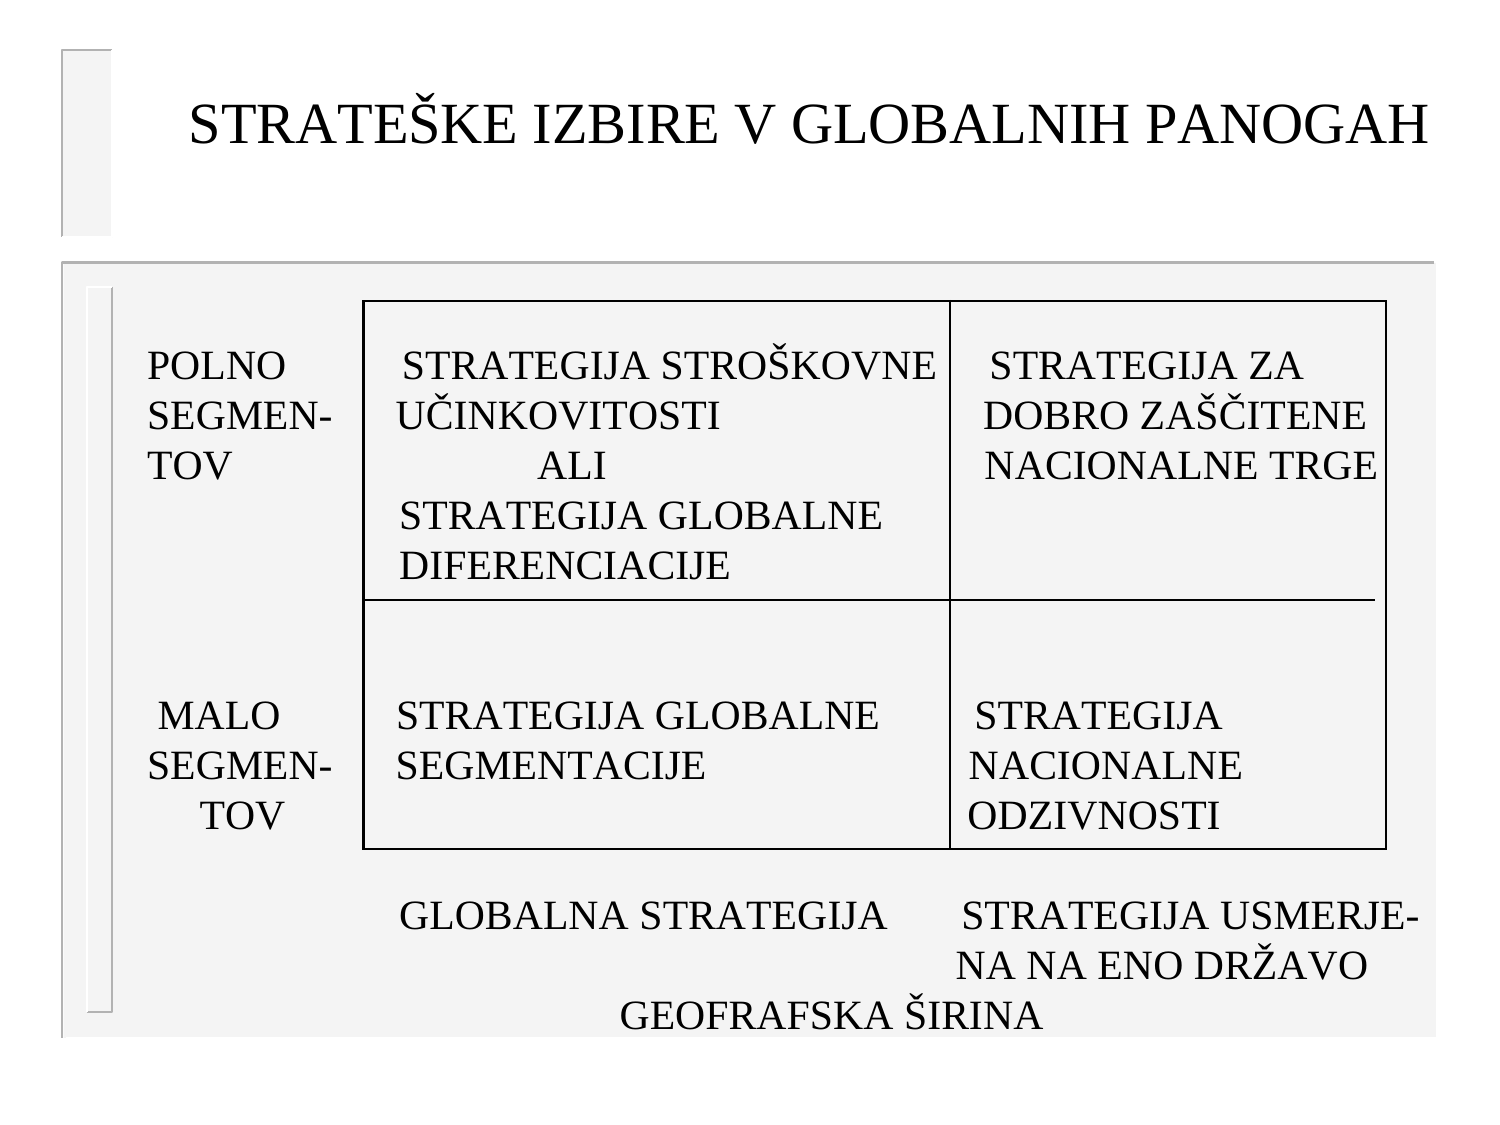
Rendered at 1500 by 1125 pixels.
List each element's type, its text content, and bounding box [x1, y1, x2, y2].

text_box POLNO STRATEGIJA STROŠKOVNE STRATEGIJA ZA SEGMEN- UČINKOVITOSTI DOBRO ZAŠČITENE TOV ALI NACIONALNE TRGE STRATEGIJA GLOBALNE DIFERENCIACIJE MALO STRATEGIJA GLOBALNE STRATEGIJA SEGMEN- SEGMENTACIJE NACIONALNE TOV ODZIVNOSTI GLOBALNA STRATEGIJA STRATEGIJA USMERJE- NA NA ENO DRŽAVO GEOFRAFSKA ŠIRINA [365, 329, 949, 599]
text_box POLNO STRATEGIJA STROŠKOVNE STRATEGIJA ZA SEGMEN- UČINKOVITOSTI DOBRO ZAŠČITENE TOV ALI NACIONALNE TRGE STRATEGIJA GLOBALNE DIFERENCIACIJE MALO STRATEGIJA GLOBALNE STRATEGIJA SEGMEN- SEGMENTACIJE NACIONALNE TOV ODZIVNOSTI GLOBALNA STRATEGIJA STRATEGIJA USMERJE- NA NA ENO DRŽAVO GEOFRAFSKA ŠIRINA [951, 329, 1385, 848]
text_box POLNO STRATEGIJA STROŠKOVNE STRATEGIJA ZA SEGMEN- UČINKOVITOSTI DOBRO ZAŠČITENE TOV ALI NACIONALNE TRGE STRATEGIJA GLOBALNE DIFERENCIACIJE MALO STRATEGIJA GLOBALNE STRATEGIJA SEGMEN- SEGMENTACIJE NACIONALNE TOV ODZIVNOSTI GLOBALNA STRATEGIJA STRATEGIJA USMERJE- NA NA ENO DRŽAVO GEOFRAFSKA ŠIRINA [132, 329, 1436, 1046]
text_box STRATEŠKE IZBIRE V GLOBALNIH PANOGAH [173, 77, 1446, 163]
text_box POLNO STRATEGIJA STROŠKOVNE STRATEGIJA ZA SEGMEN- UČINKOVITOSTI DOBRO ZAŠČITENE TOV ALI NACIONALNE TRGE STRATEGIJA GLOBALNE DIFERENCIACIJE MALO STRATEGIJA GLOBALNE STRATEGIJA SEGMEN- SEGMENTACIJE NACIONALNE TOV ODZIVNOSTI GLOBALNA STRATEGIJA STRATEGIJA USMERJE- NA NA ENO DRŽAVO GEOFRAFSKA ŠIRINA [365, 601, 949, 848]
